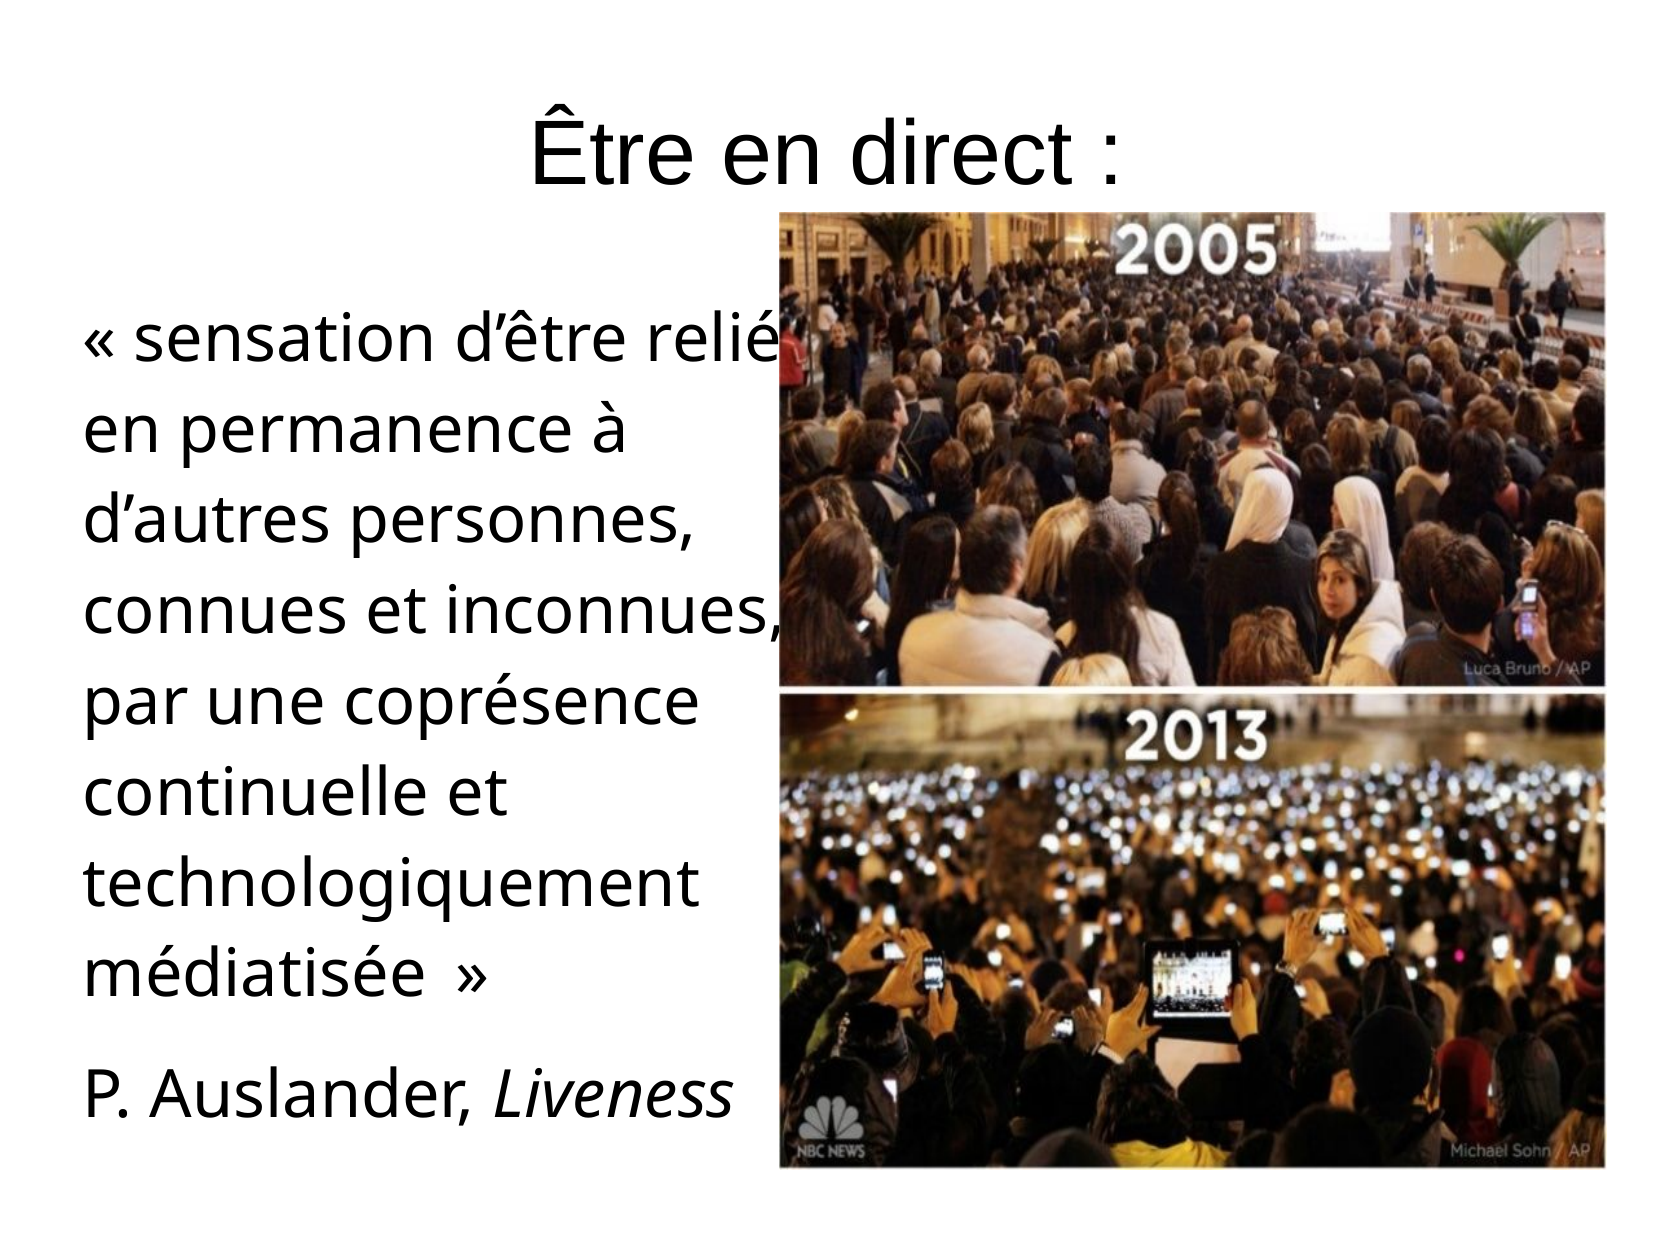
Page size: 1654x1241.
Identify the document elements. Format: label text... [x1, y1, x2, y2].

picture [779, 212, 1607, 1170]
title Être en direct : [82, 49, 1571, 257]
list « sensation d’être relié en permanence à d’autres personnes, connues et inconnues, par une coprésence continuelle et technologiquement médiatisée » P. Auslander, Liveness [82, 290, 779, 1109]
